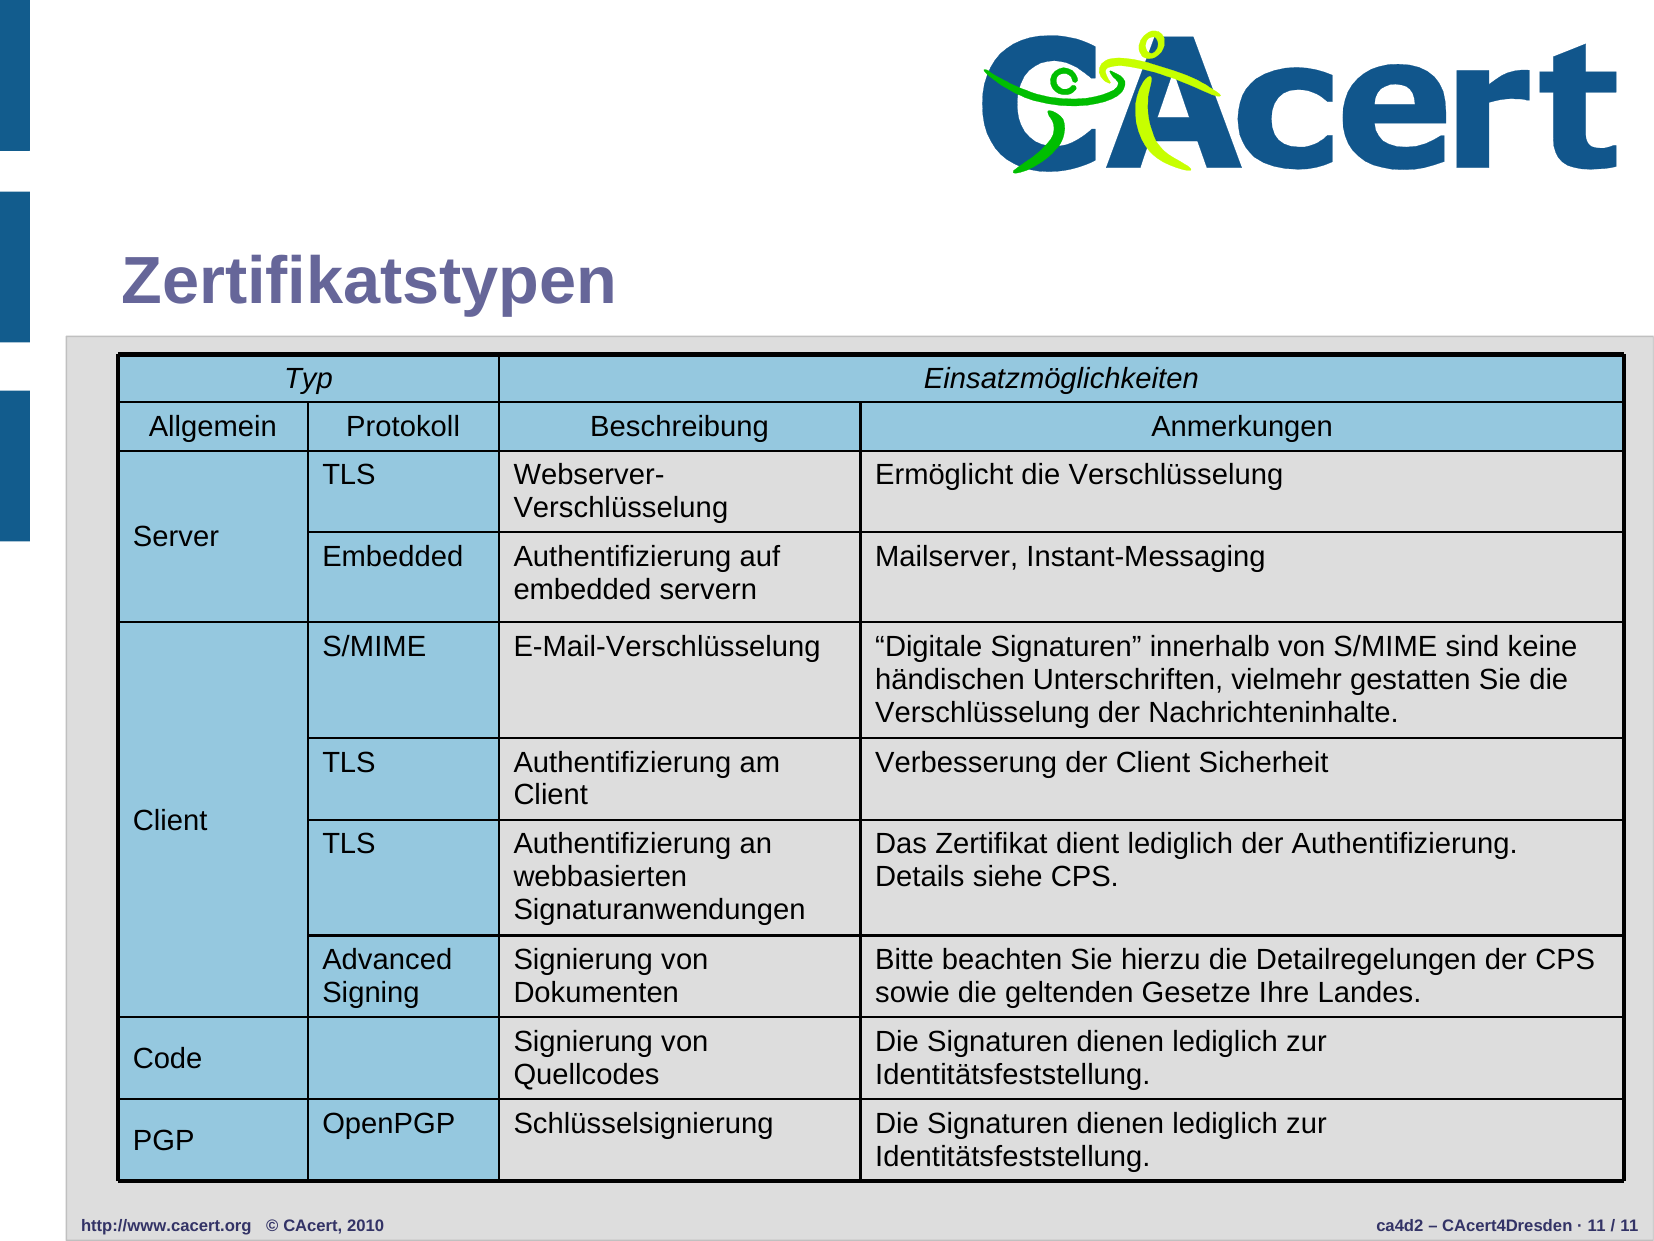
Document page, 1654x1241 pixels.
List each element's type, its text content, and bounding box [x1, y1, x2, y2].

text_box Embedded [309, 533, 498, 621]
text_box Ermöglicht die Verschlüsselung [862, 452, 1622, 531]
text_box TLS [309, 739, 498, 819]
text_box Protokoll [309, 403, 498, 450]
text_box Authentifizierung am Client [500, 739, 859, 819]
text_box TLS [309, 821, 498, 934]
title Zertifikatstypen [121, 169, 1534, 323]
text_box S/MIME [309, 623, 498, 737]
text_box Client [120, 623, 307, 1016]
text_box TLS [309, 452, 498, 531]
text_box Verbesserung der Client Sicherheit [862, 739, 1622, 819]
text_box PGP [120, 1100, 307, 1179]
text_box Authentifizierung auf embedded servern [500, 533, 859, 621]
text_box Signierung von Dokumenten [500, 937, 859, 1016]
text_box E-Mail-Verschlüsselung [500, 623, 859, 737]
text_box “Digitale Signaturen” innerhalb von S/MIME sind keine händischen Unterschriften, vielmehr gestatten Sie die Verschlüsselung der Nachrichteninhalte. [862, 623, 1622, 737]
text_box Anmerkungen [862, 403, 1622, 450]
text_box Code [120, 1018, 307, 1098]
text_box [309, 1018, 498, 1098]
text_box Das Zertifikat dient lediglich der Authentifizierung. Details siehe CPS. [862, 821, 1622, 934]
text_box Signierung von Quellcodes [500, 1018, 859, 1098]
text_box Authentifizierung an webbasierten Signaturanwendungen [500, 821, 859, 934]
text_box Allgemein [120, 403, 307, 450]
text_box Webserver- Verschlüsselung [500, 452, 859, 531]
text_box Beschreibung [500, 403, 859, 450]
text_box Die Signaturen dienen lediglich zur Identitätsfeststellung. [862, 1100, 1622, 1179]
text_box Mailserver, Instant-Messaging [862, 533, 1622, 621]
text_box Bitte beachten Sie hierzu die Detailregelungen der CPS sowie die geltenden Gesetze Ihre Landes. [862, 937, 1622, 1016]
text_box OpenPGP [309, 1100, 498, 1179]
text_box Advanced Signing [309, 937, 498, 1016]
text_box Typ [120, 357, 498, 401]
text_box Einsatzmöglichkeiten [500, 357, 1622, 401]
text_box Server [120, 452, 307, 621]
text_box Die Signaturen dienen lediglich zur Identitätsfeststellung. [862, 1018, 1622, 1098]
text_box Schlüsselsignierung [500, 1100, 859, 1179]
